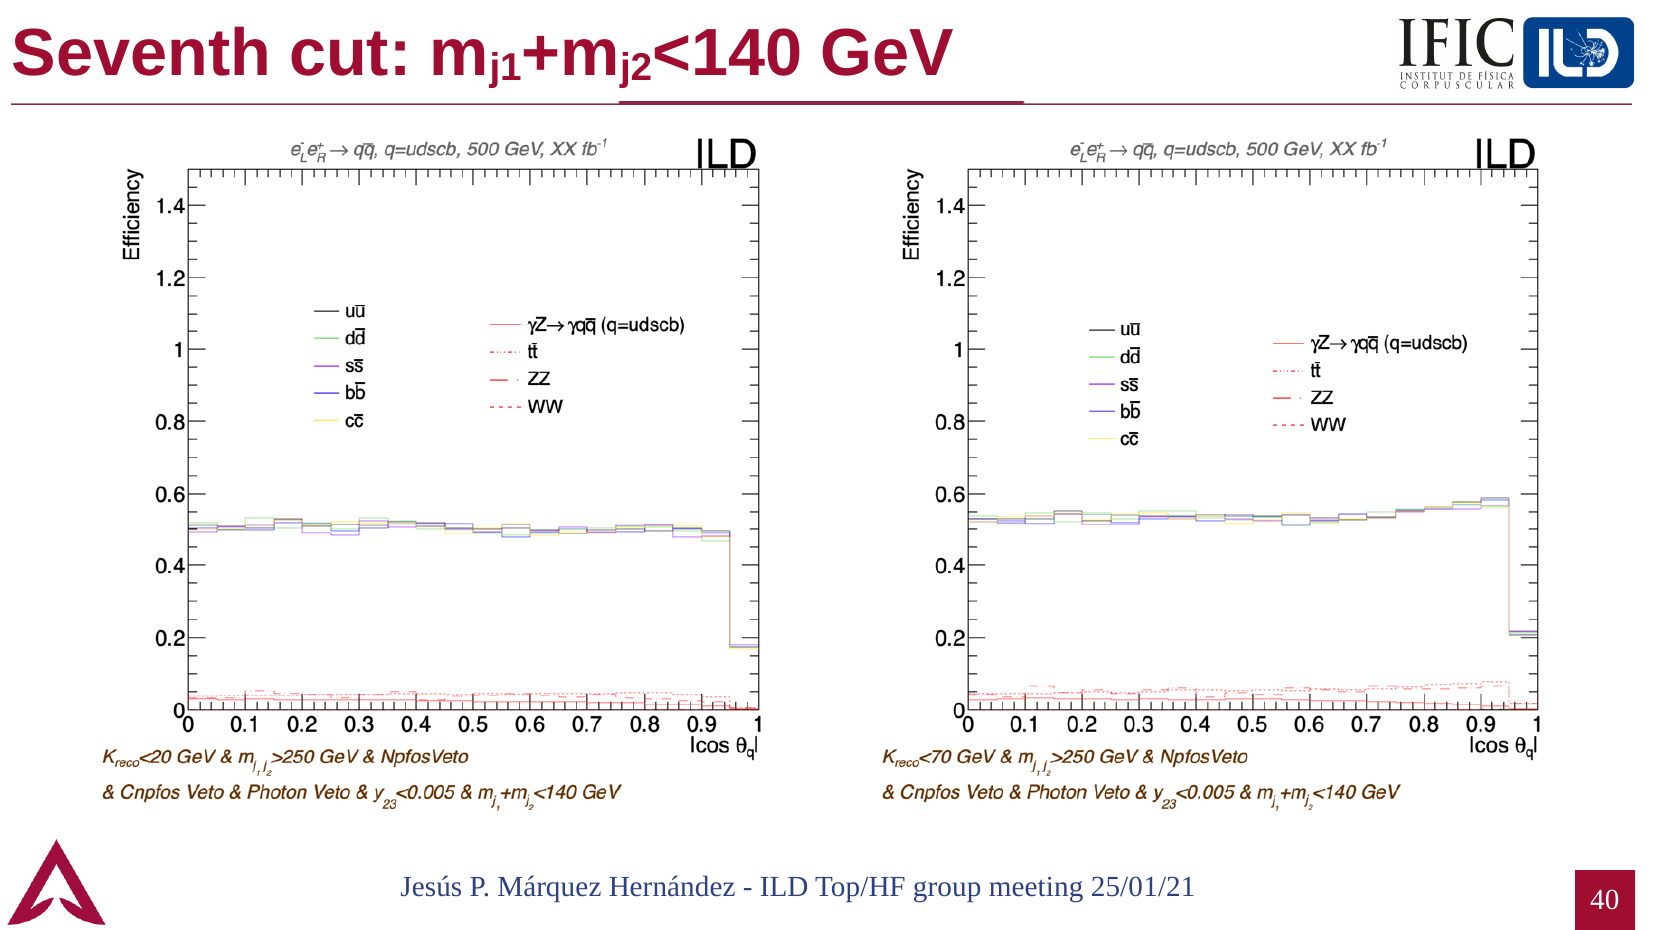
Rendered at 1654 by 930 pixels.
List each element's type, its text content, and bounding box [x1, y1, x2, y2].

picture [1522, 14, 1635, 90]
picture [73, 135, 795, 819]
picture [7, 839, 106, 925]
picture [853, 135, 1574, 819]
picture [11, 101, 1632, 105]
picture [1500, 16, 1517, 92]
title Seventh cut: mj1+mj2<140 GeV [11, 14, 1500, 102]
